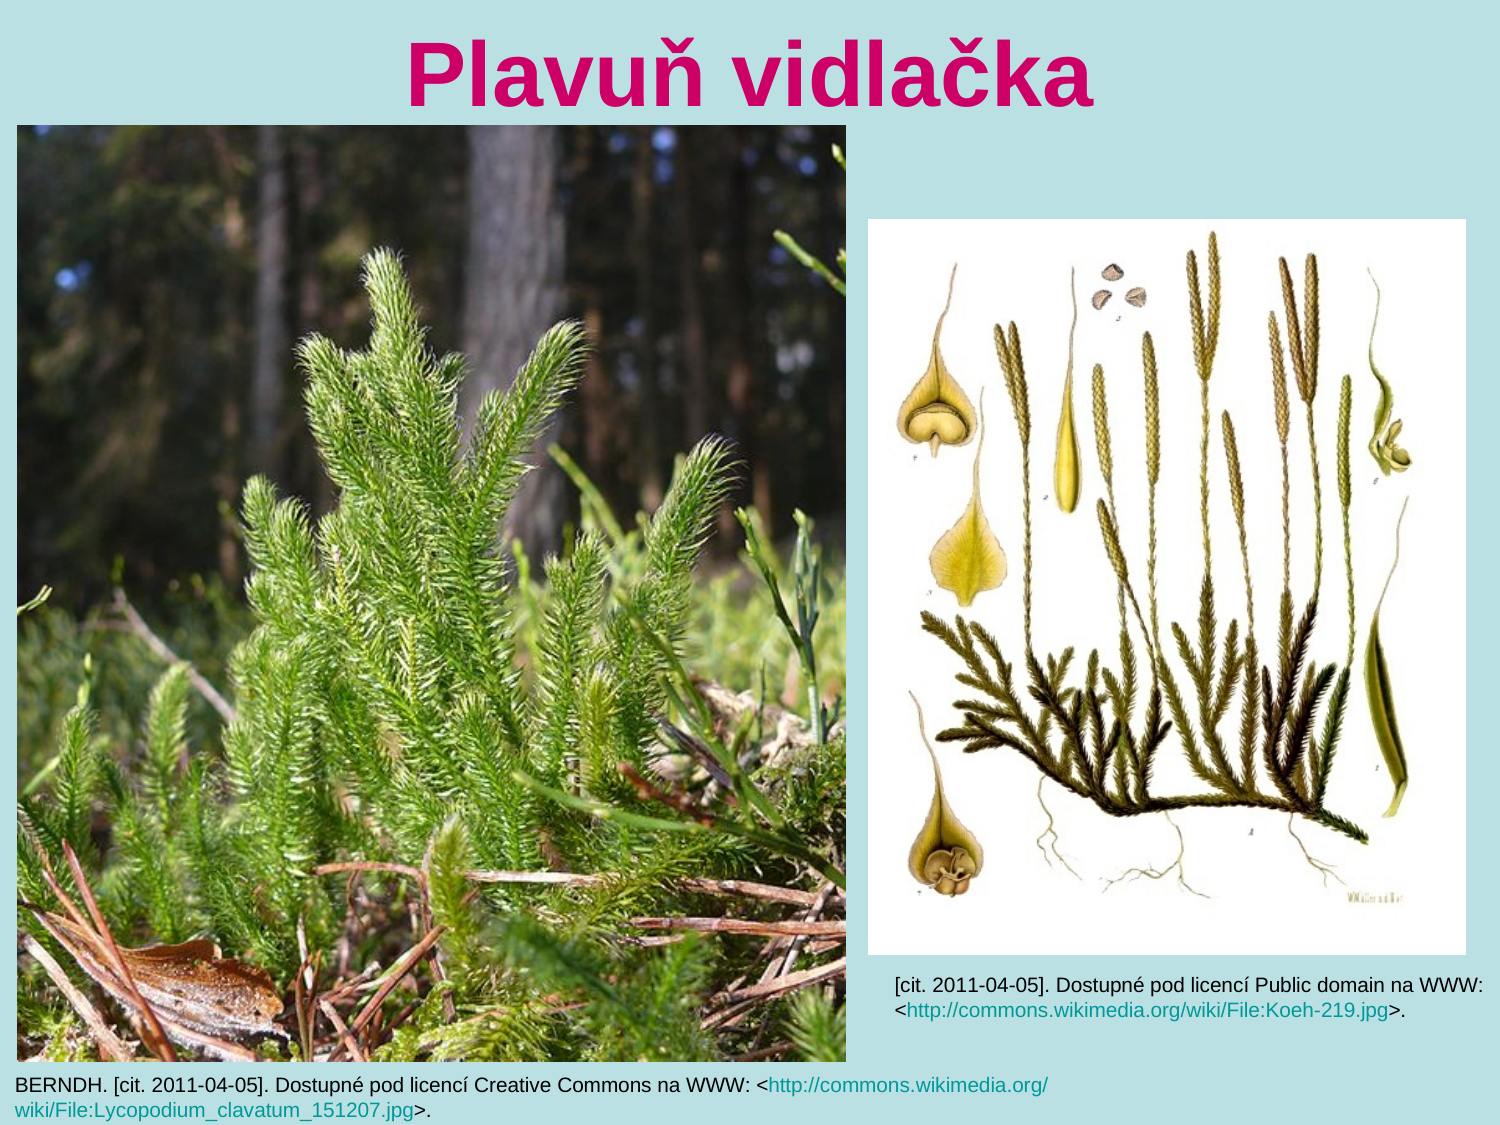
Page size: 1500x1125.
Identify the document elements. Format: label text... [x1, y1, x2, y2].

title Plavuň vidlačka [75, 0, 1426, 169]
text_box [cit. 2011-04-05]. Dostupné pod licencí Public domain na WWW: <http://commons.wikimedia.org/wiki/File:Koeh-219.jpg>. [879, 964, 1500, 1030]
picture [17, 125, 846, 1062]
text_box BERNDH. [cit. 2011-04-05]. Dostupné pod licencí Creative Commons na WWW: <http://commons.wikimedia.org/wiki/File:Lycopodium_clavatum_151207.jpg>. [0, 1064, 1070, 1125]
picture [868, 219, 1466, 955]
